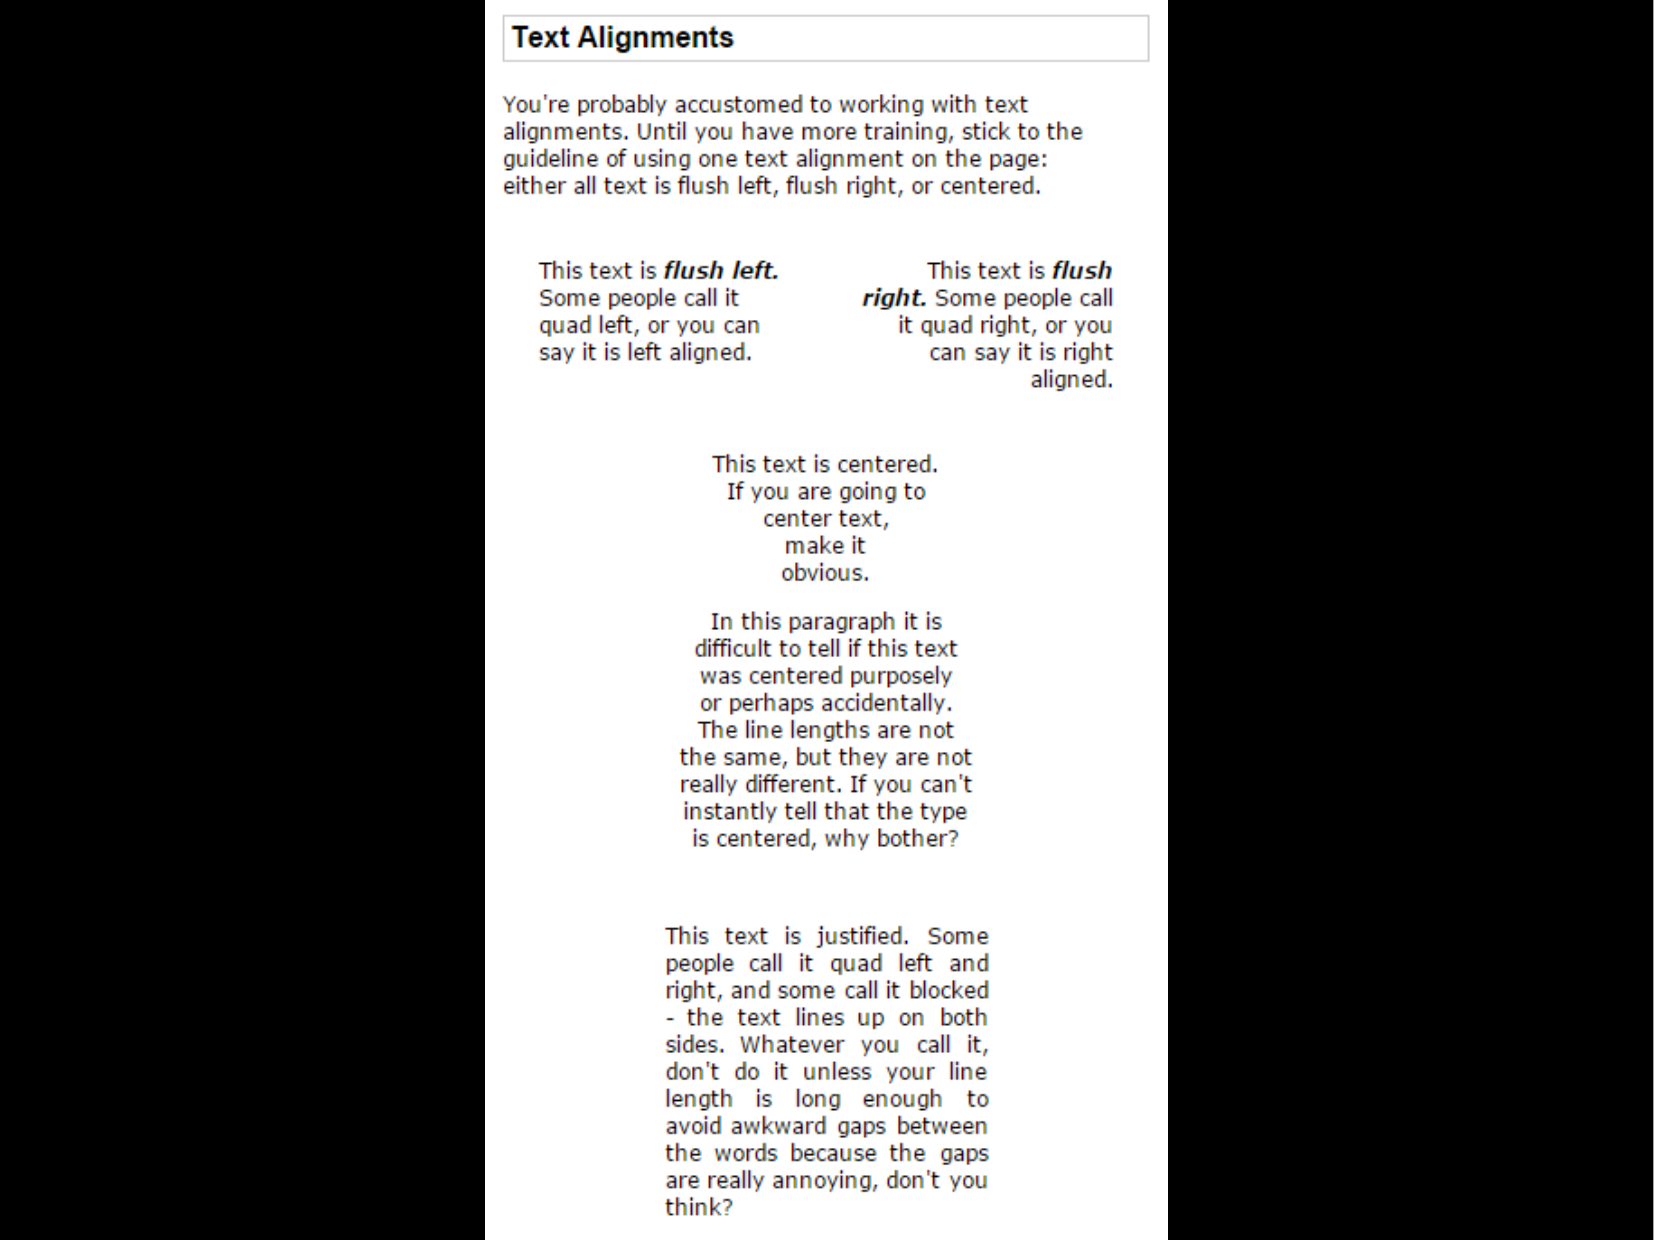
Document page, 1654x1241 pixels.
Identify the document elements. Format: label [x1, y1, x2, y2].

picture [485, 0, 1168, 1241]
